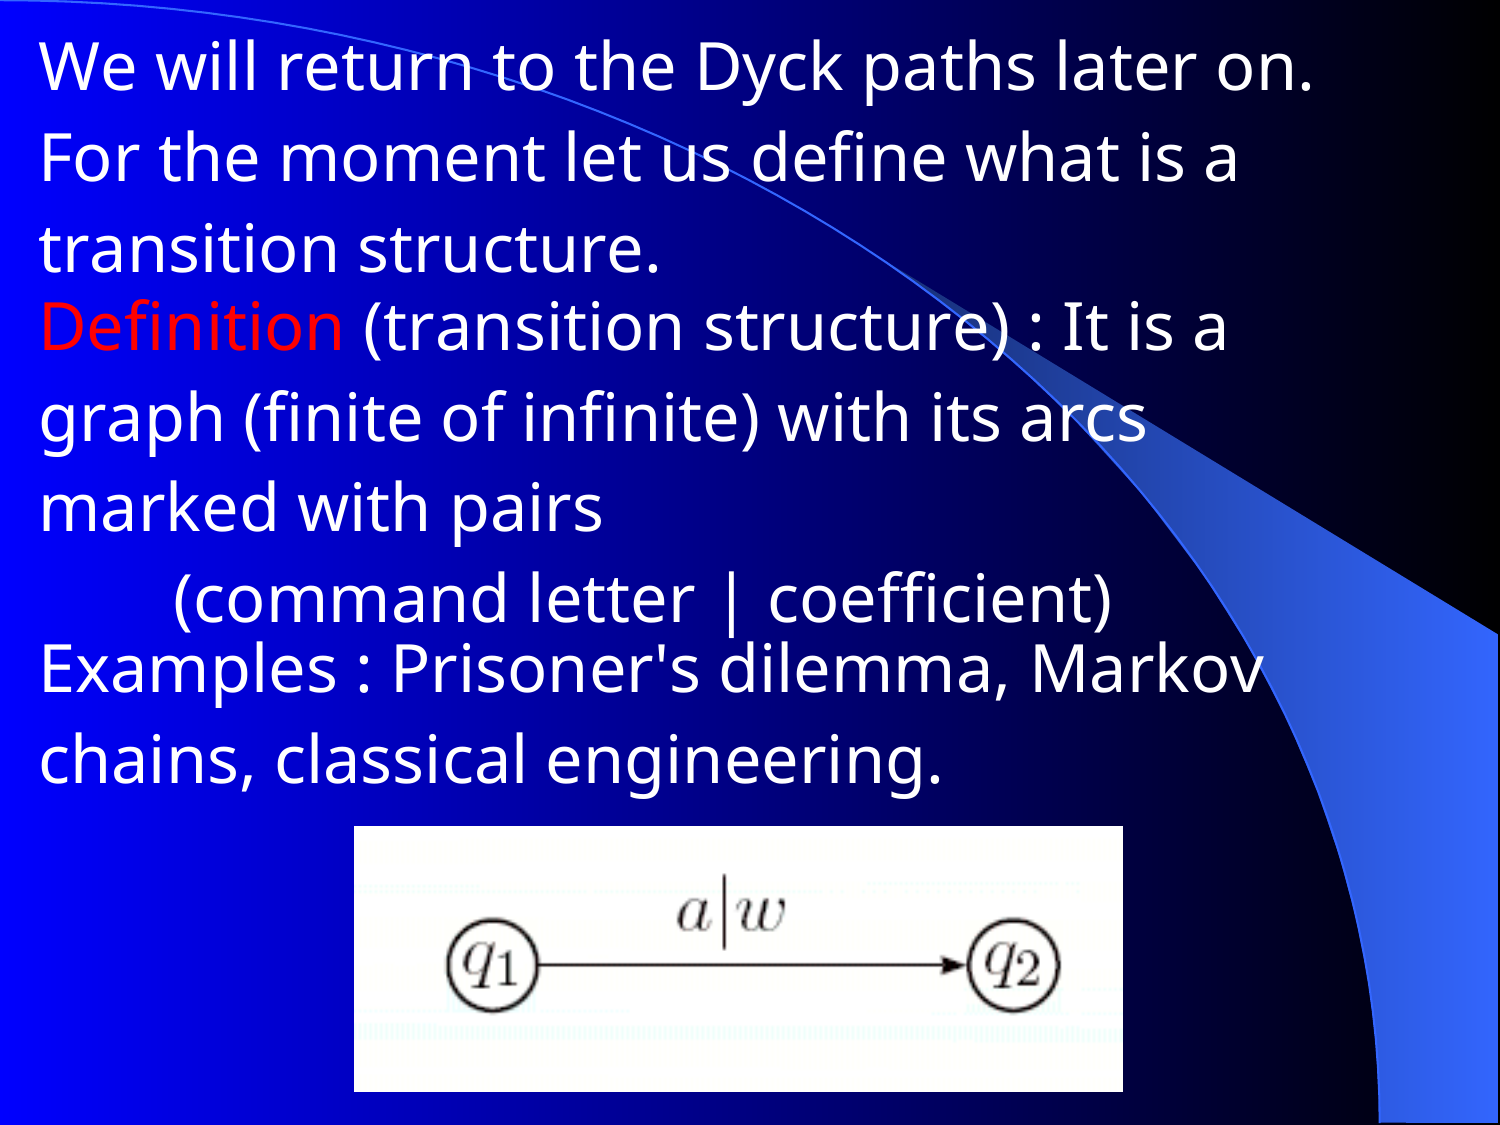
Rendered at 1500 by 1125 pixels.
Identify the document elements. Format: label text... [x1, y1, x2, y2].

picture [354, 826, 1123, 1093]
text_box Definition (transition structure) : It is a graph (finite of infinite) with its arcs marked with pairs (command letter | coefficient) [23, 271, 1398, 611]
text_box Examples : Prisoner's dilemma, Markov chains, classical engineering. [23, 614, 1404, 792]
text_box We will return to the Dyck paths later on. For the moment let us define what is a transition structure. [23, 11, 1473, 270]
